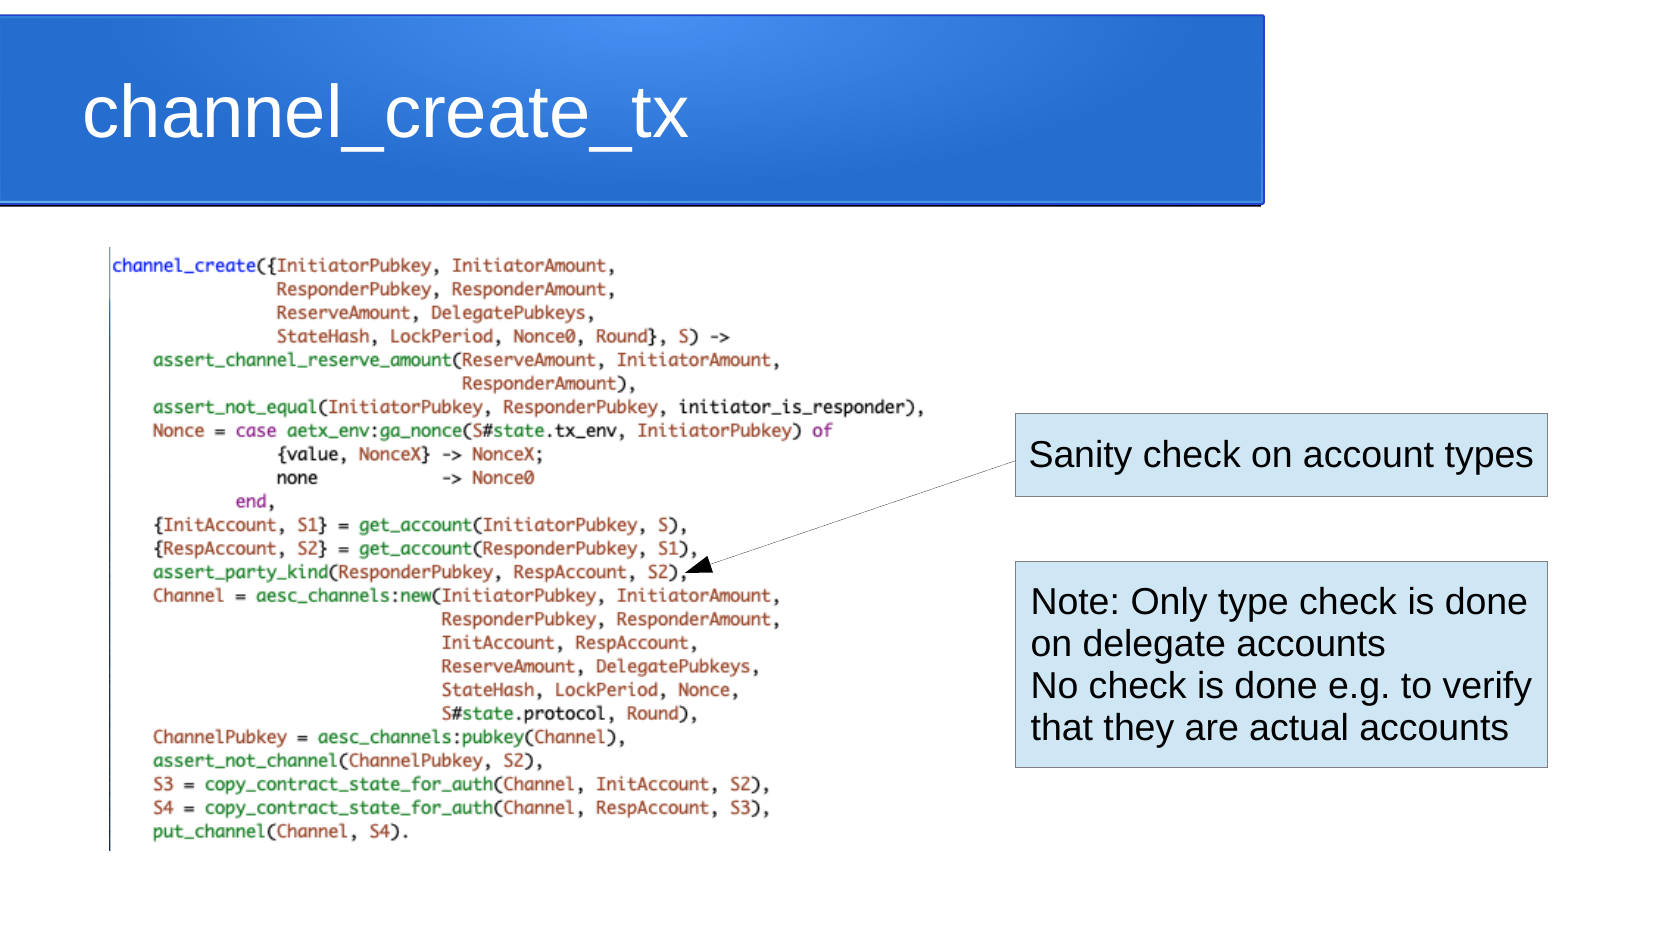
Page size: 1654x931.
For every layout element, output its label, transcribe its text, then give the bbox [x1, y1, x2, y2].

text_box Note: Only type check is done on delegate accounts No check is done e.g. to verify that they are actual accounts [1015, 561, 1548, 768]
text_box Sanity check on account types [1015, 413, 1548, 497]
title channel_create_tx [82, 35, 1235, 189]
picture [109, 247, 945, 851]
